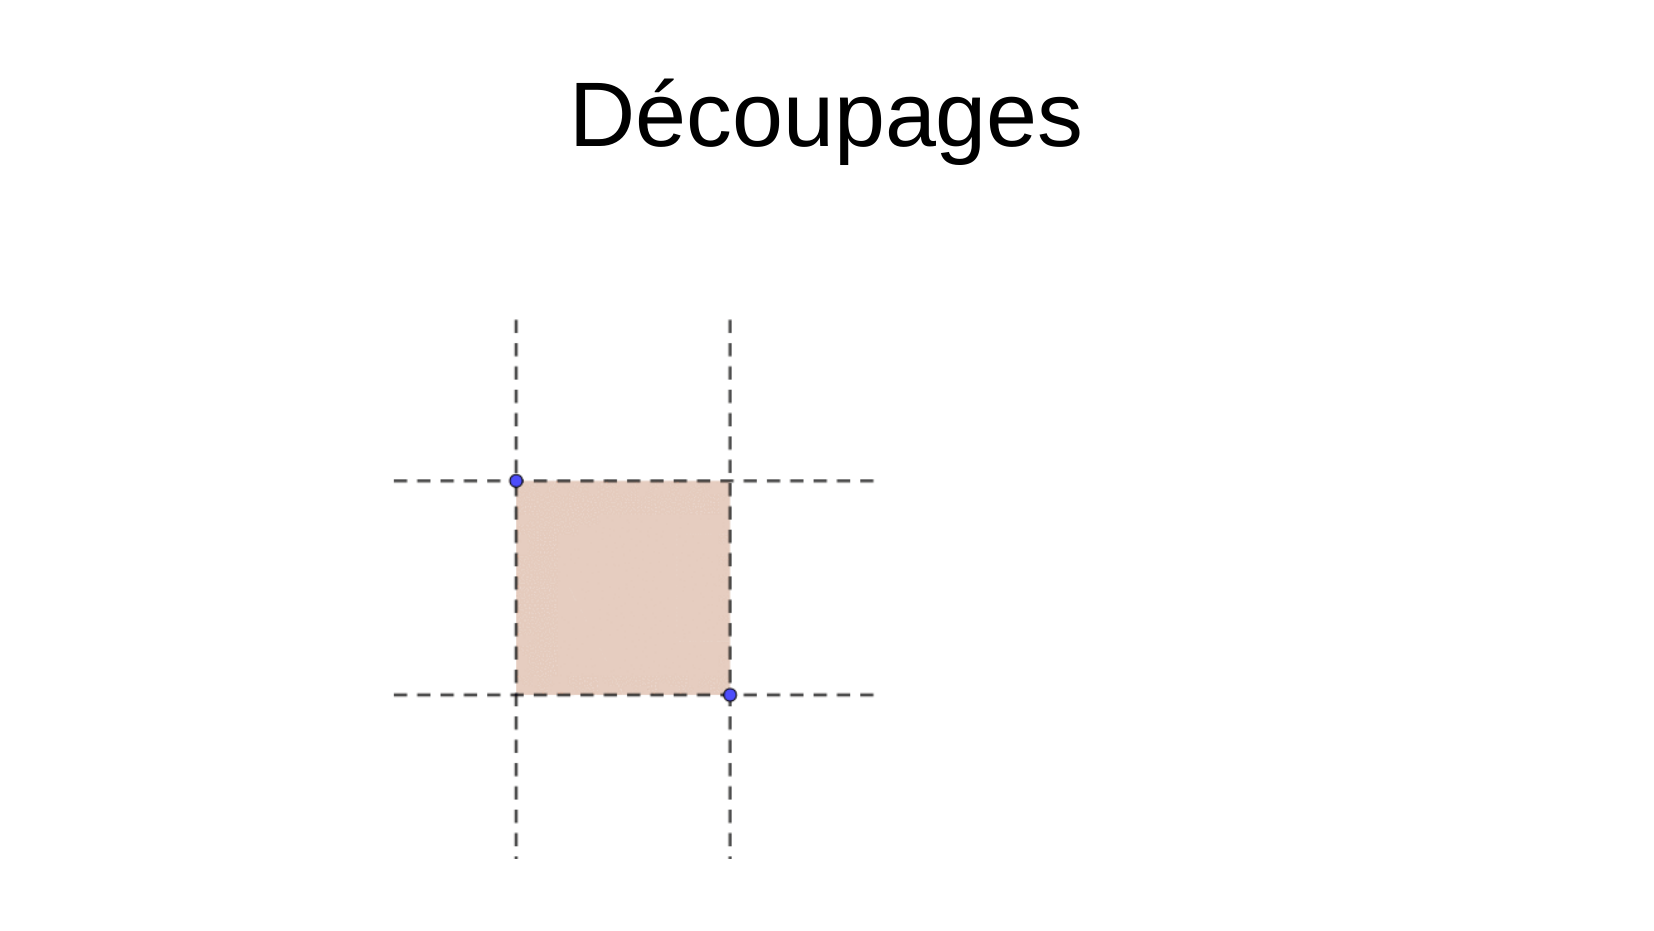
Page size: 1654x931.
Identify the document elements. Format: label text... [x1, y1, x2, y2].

title Découpages [82, 37, 1571, 193]
picture [389, 318, 878, 859]
